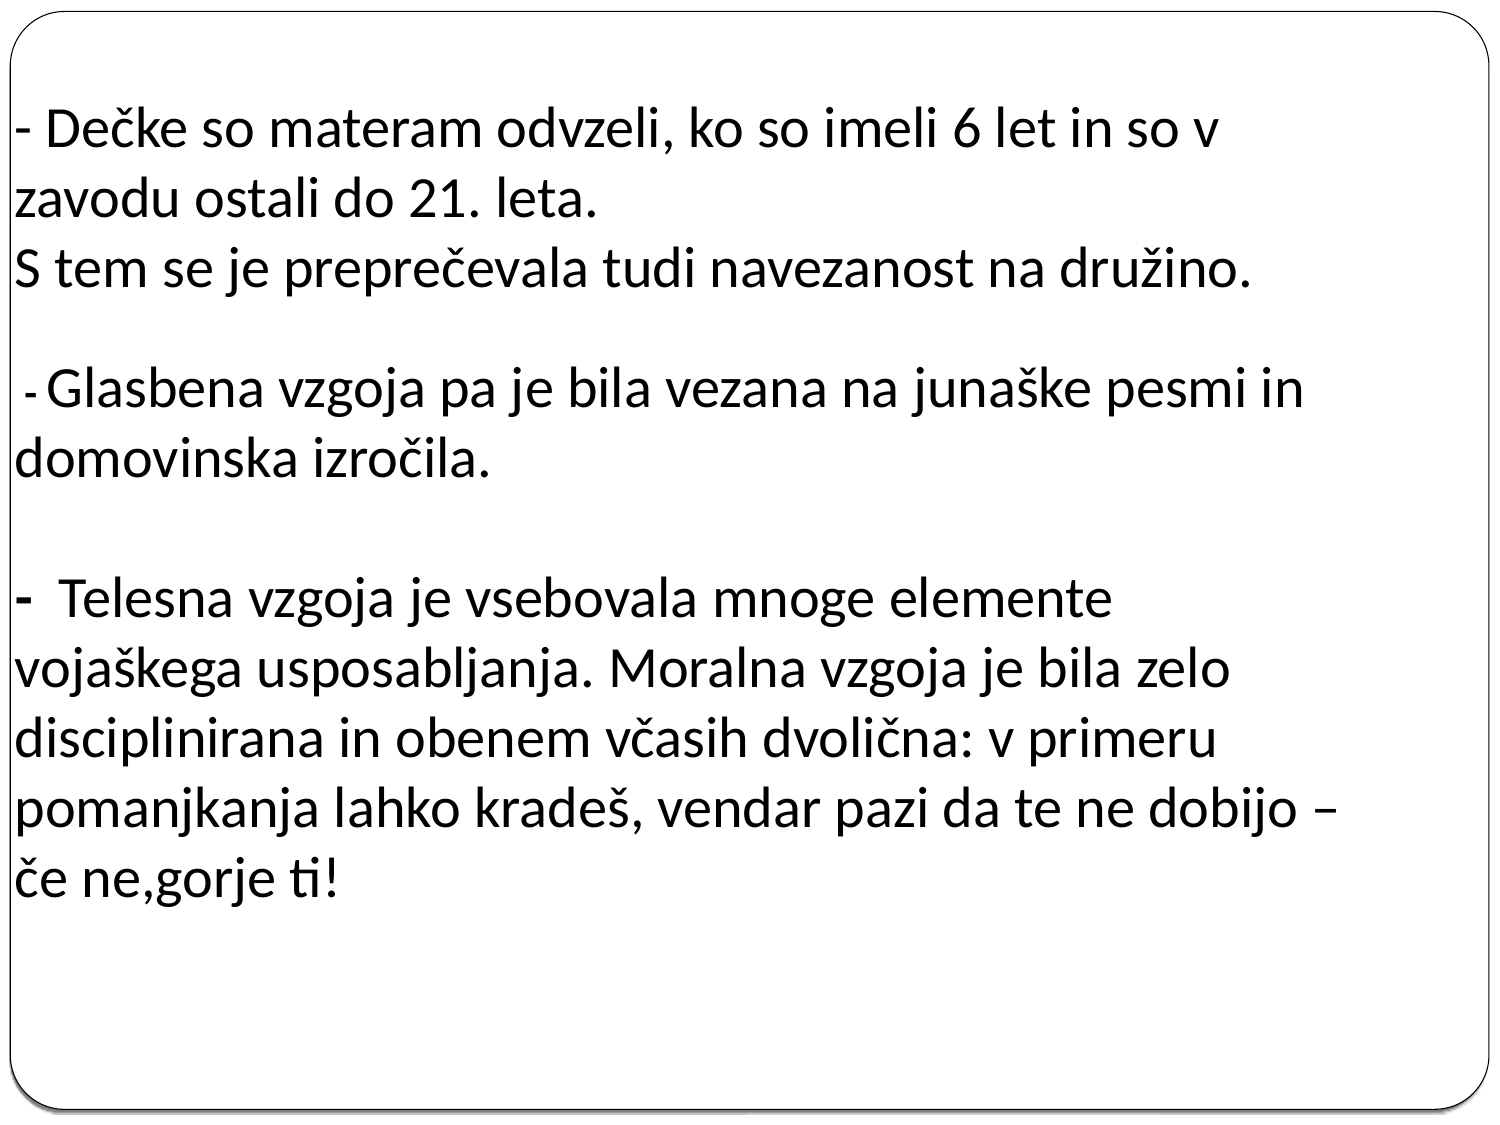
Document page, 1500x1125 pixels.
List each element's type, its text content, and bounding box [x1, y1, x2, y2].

text_box - Dečke so materam odvzeli, ko so imeli 6 let in so v zavodu ostali do 21. leta. S tem se je preprečevala tudi navezanost na družino. - Glasbena vzgoja pa je bila vezana na junaške pesmi in domovinska izročila. - Telesna vzgoja je vsebovala mnoge elemente vojaškega usposabljanja. Moralna vzgoja je bila zelo disciplinirana in obenem včasih dvolična: v primeru pomanjkanja lahko kradeš, vendar pazi da te ne dobijo – če ne,gorje ti! [0, 82, 1364, 1125]
